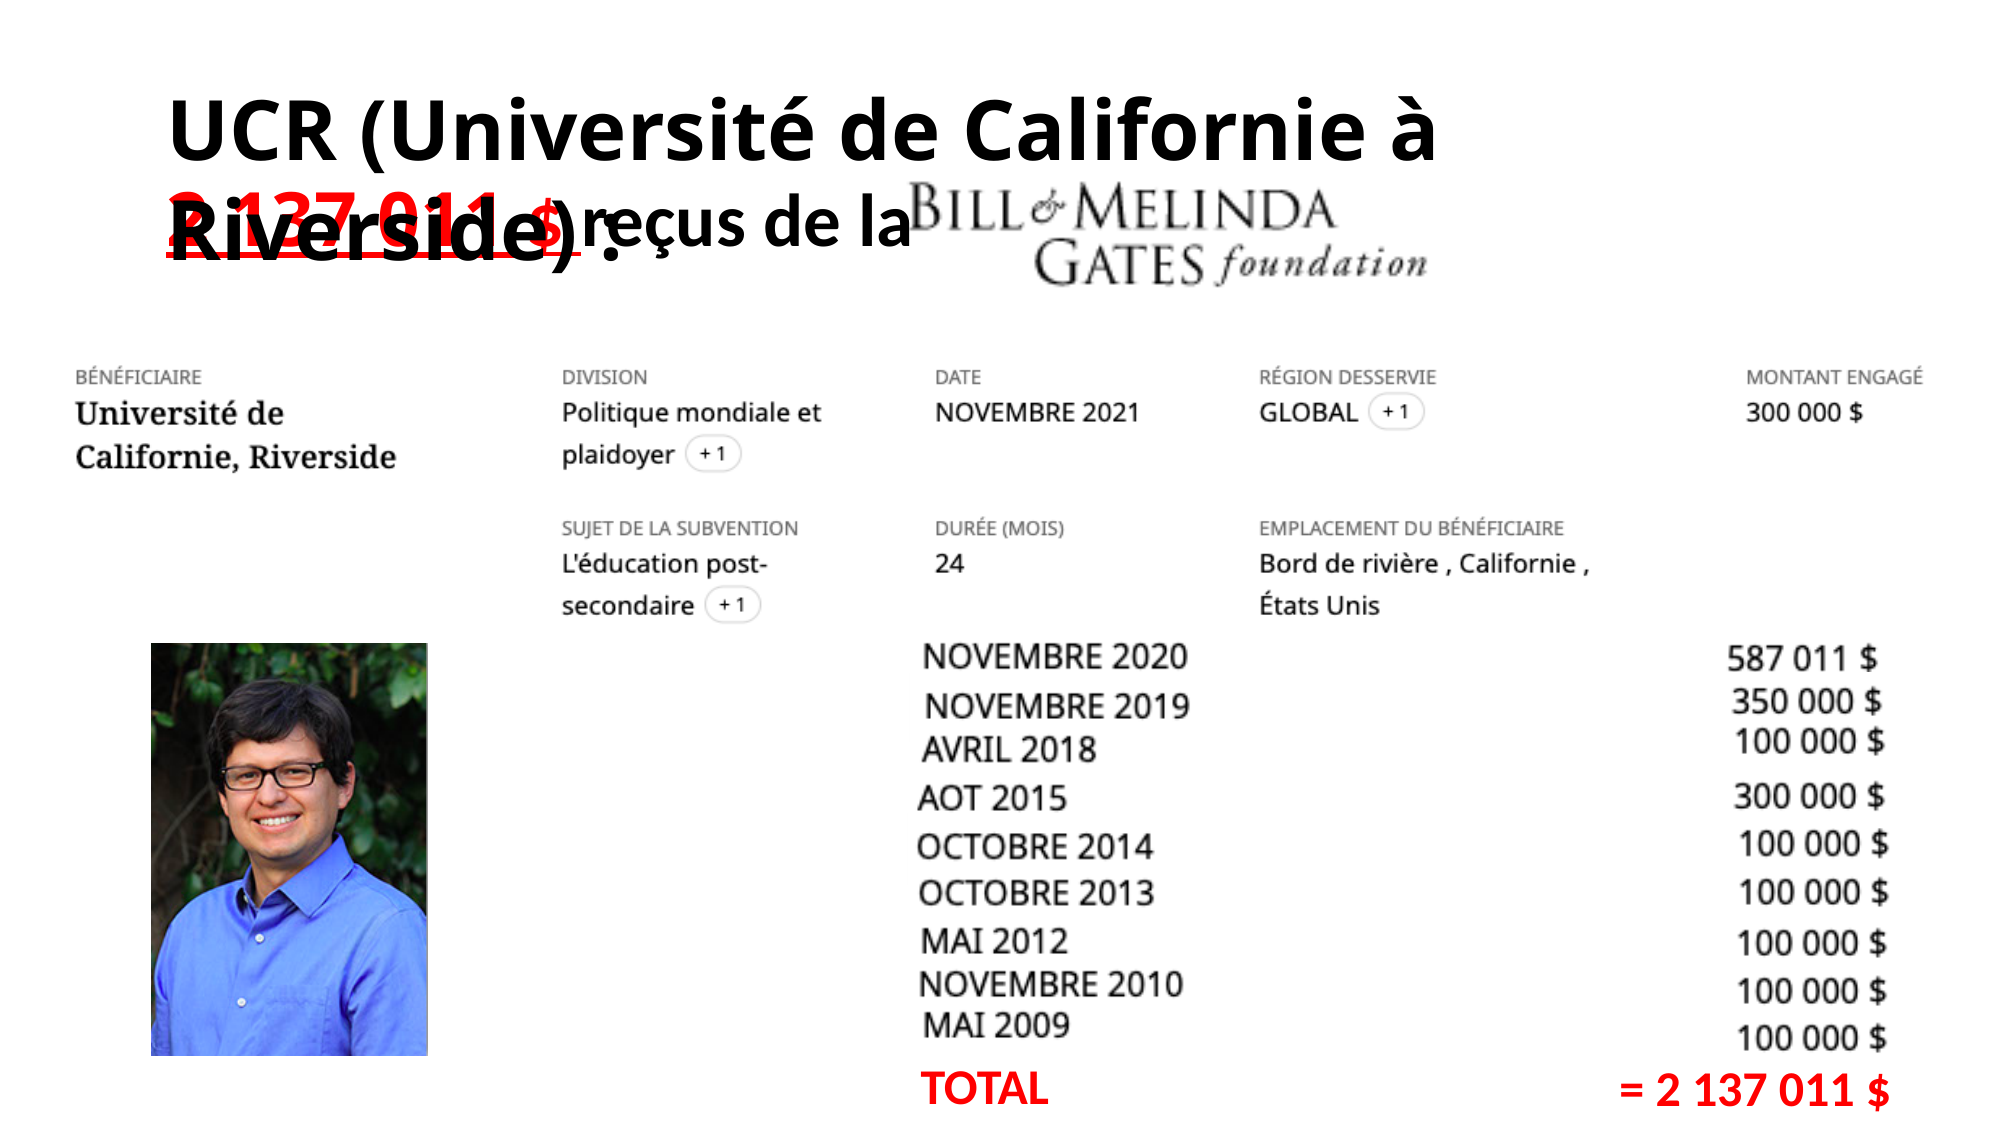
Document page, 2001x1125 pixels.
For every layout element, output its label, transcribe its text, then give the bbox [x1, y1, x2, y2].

text_box TOTAL [905, 1046, 1085, 1123]
text_box UCR (Université de Californie à Riverside) : [151, 69, 1671, 186]
picture [51, 347, 1972, 1057]
picture [876, 186, 1486, 333]
text_box = 2 137 011 $ [1604, 1049, 1909, 1125]
text_box 2 137 011 $ reçus de la [151, 186, 1000, 271]
